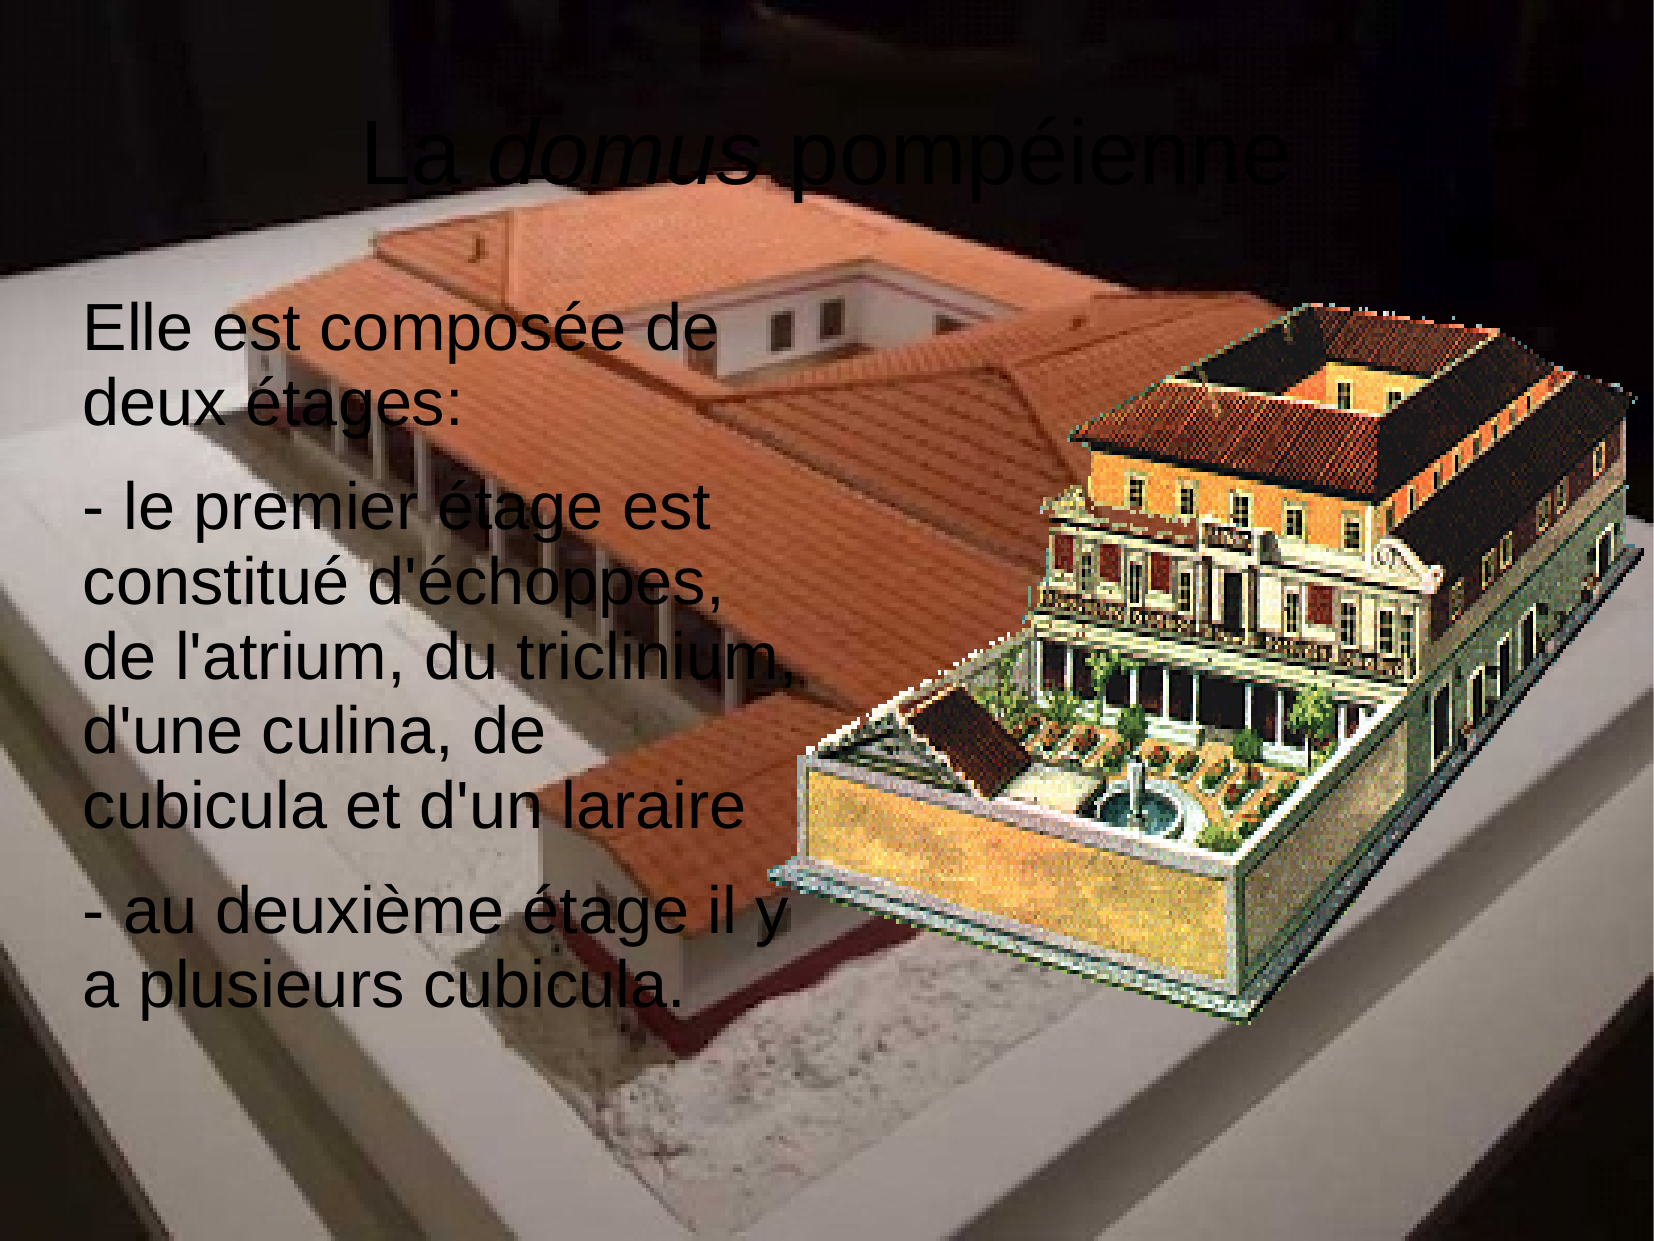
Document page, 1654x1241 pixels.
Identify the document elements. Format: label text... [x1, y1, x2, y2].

list Elle est composée de deux étages: - le premier étage est constitué d'échoppes, de l'atrium, du triclinium, d'une culina, de cubicula et d'un laraire - au deuxième étage il y a plusieurs cubicula. [82, 290, 809, 1127]
title La domus pompéienne [82, 49, 1571, 257]
picture [0, 0, 1654, 1241]
